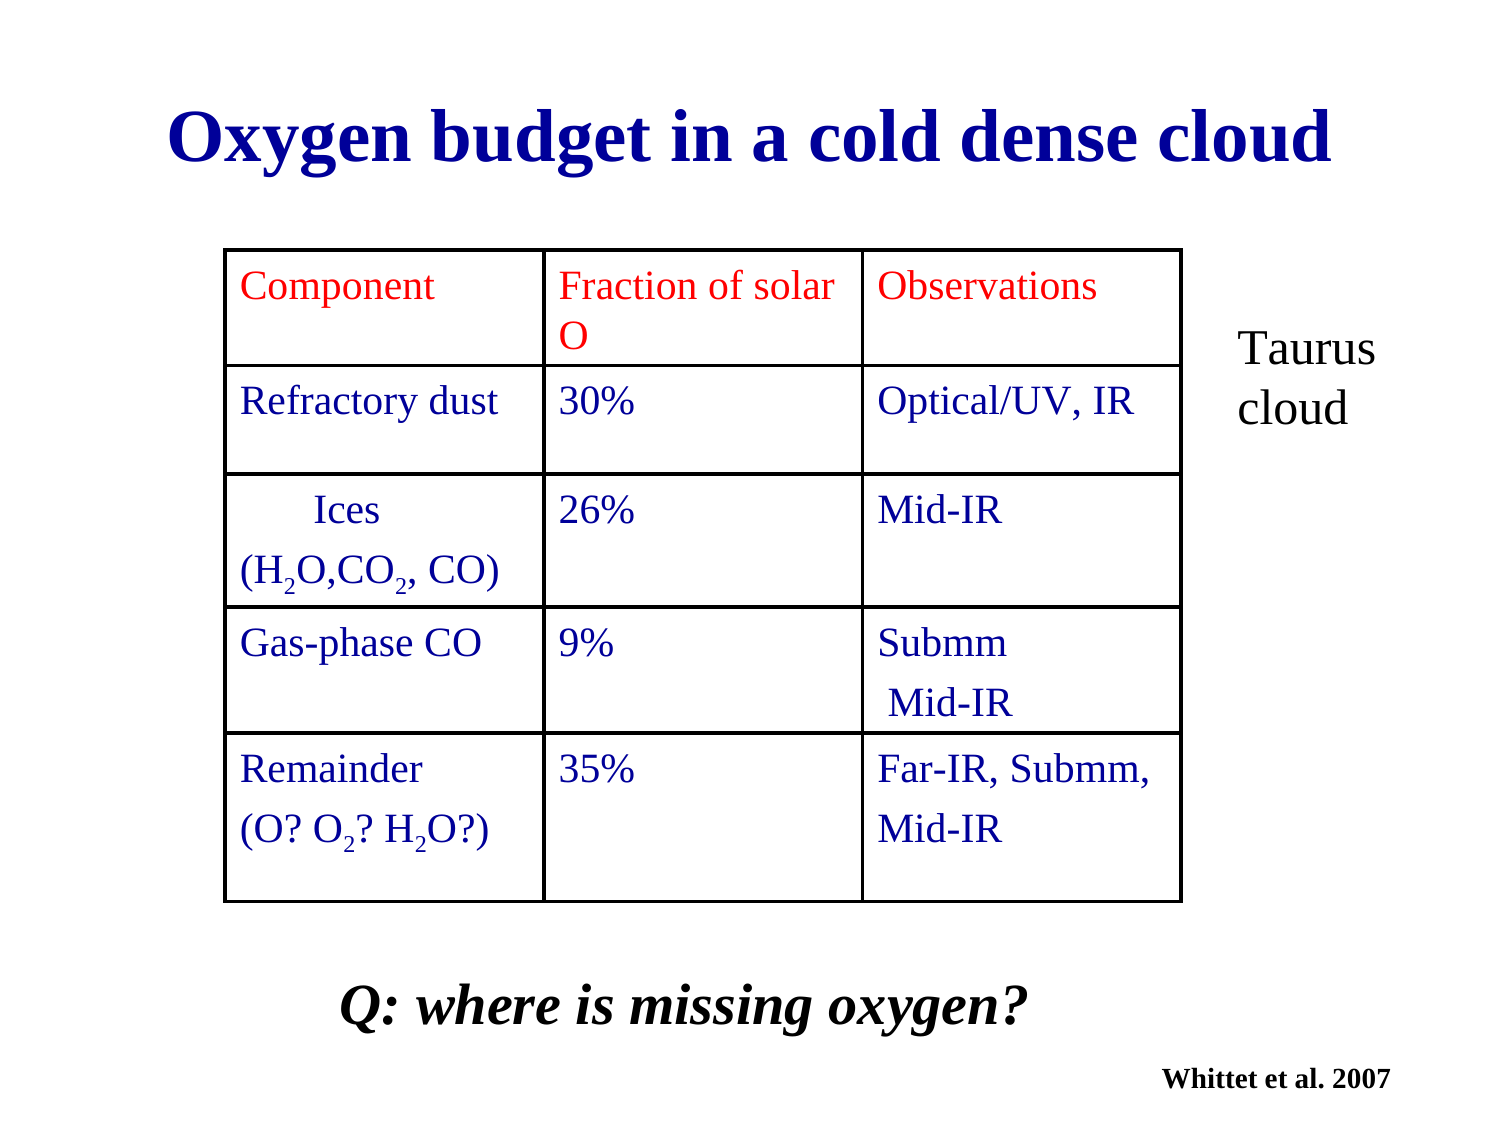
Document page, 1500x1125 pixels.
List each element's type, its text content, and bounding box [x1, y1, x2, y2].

table_cell 9% [546, 609, 861, 731]
table_cell Submm Mid-IR [864, 609, 1179, 731]
table_header Component [227, 252, 542, 364]
table_cell 26% [546, 476, 861, 605]
table_header Fraction of solar O [546, 252, 861, 364]
table_cell Far-IR, Submm, Mid-IR [864, 735, 1179, 900]
table_cell Refractory dust [227, 367, 542, 472]
table_cell 30% [546, 367, 861, 472]
table_cell Optical/UV, IR [864, 367, 1179, 472]
text_box Whittet et al. 2007 [1146, 1051, 1407, 1103]
table_header Observations [864, 252, 1179, 364]
table_cell Remainder (O? O2? H2O?) [227, 735, 542, 900]
table_cell Ices (H2O,CO2, CO) [227, 476, 542, 605]
table_cell Gas-phase CO [227, 609, 542, 731]
text_box Taurus cloud [1222, 306, 1392, 443]
text_box Q: where is missing oxygen? [325, 958, 1056, 1045]
title Oxygen budget in a cold dense cloud [112, 37, 1388, 225]
table_cell Mid-IR [864, 476, 1179, 605]
table_cell 35% [546, 735, 861, 900]
